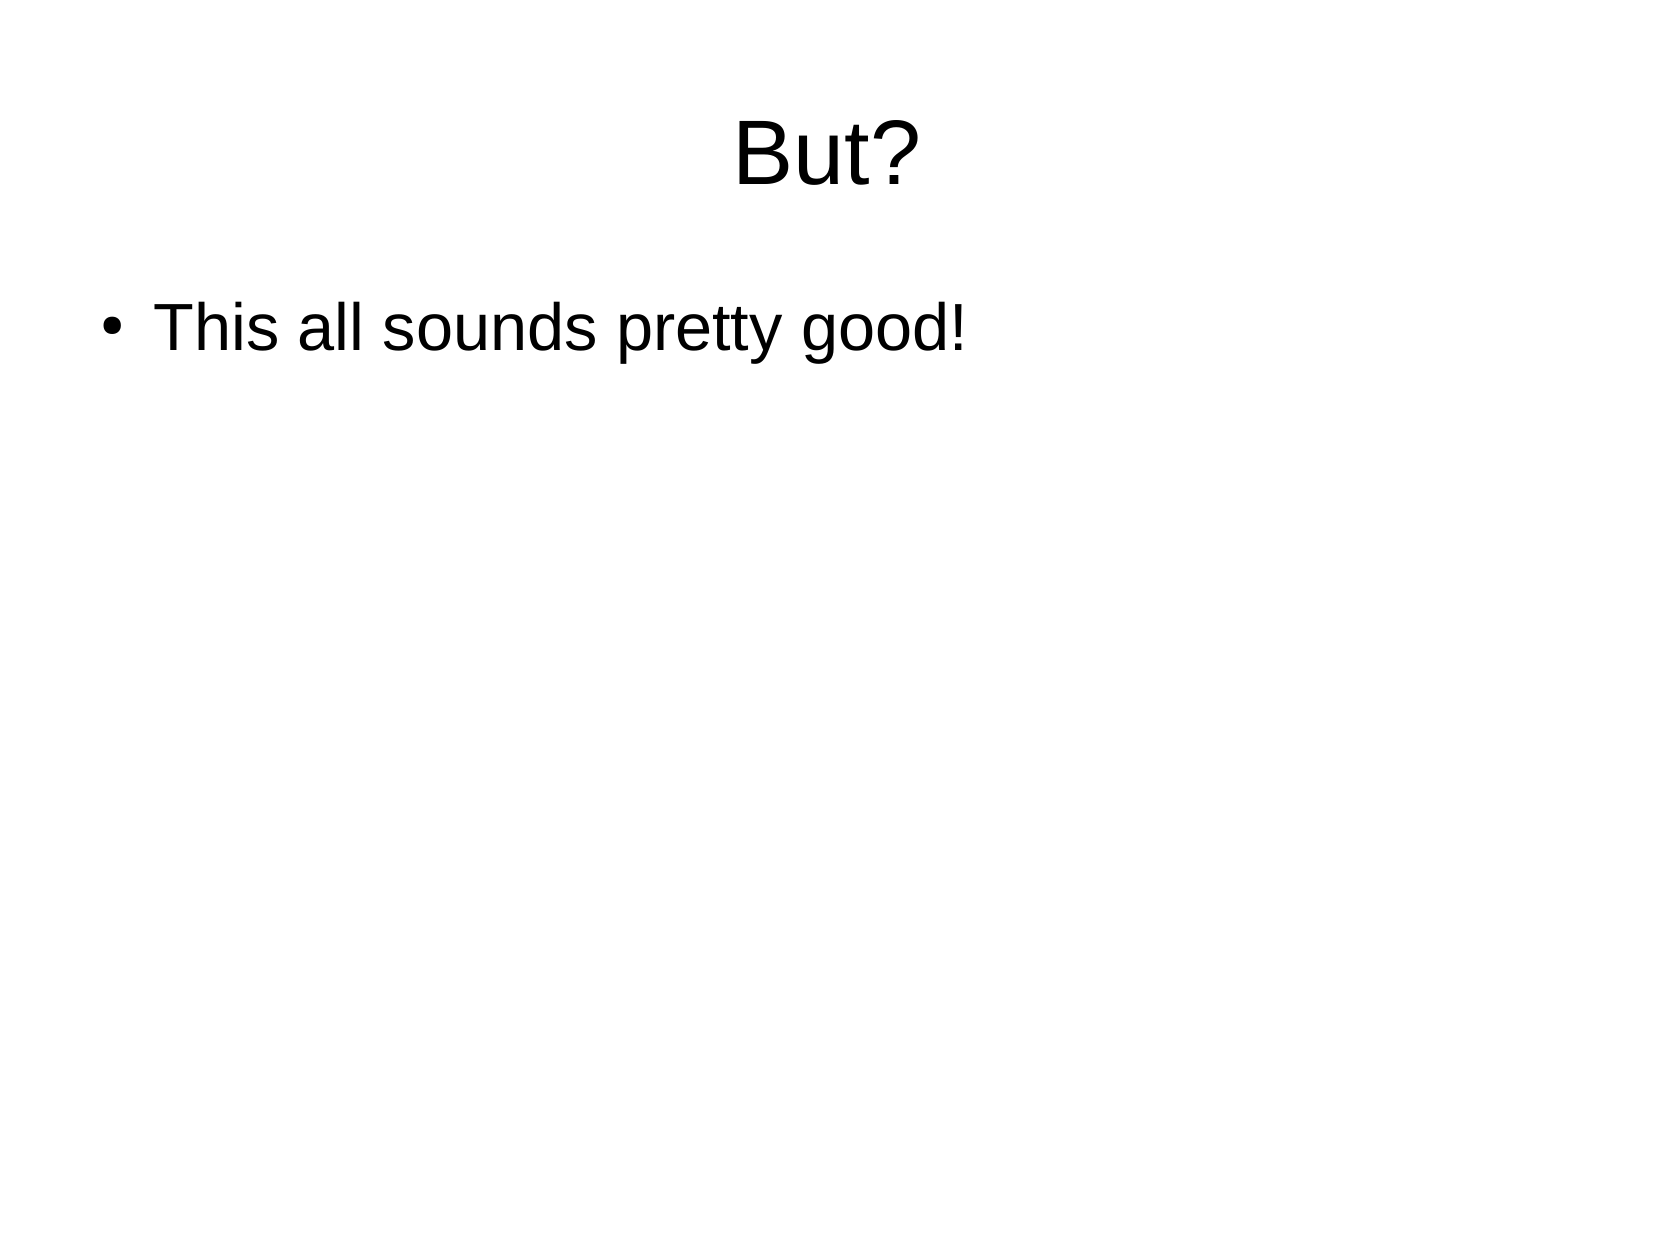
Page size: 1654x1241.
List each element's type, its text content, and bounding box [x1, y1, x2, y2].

title But? [82, 49, 1571, 257]
list This all sounds pretty good! [82, 290, 1571, 1109]
